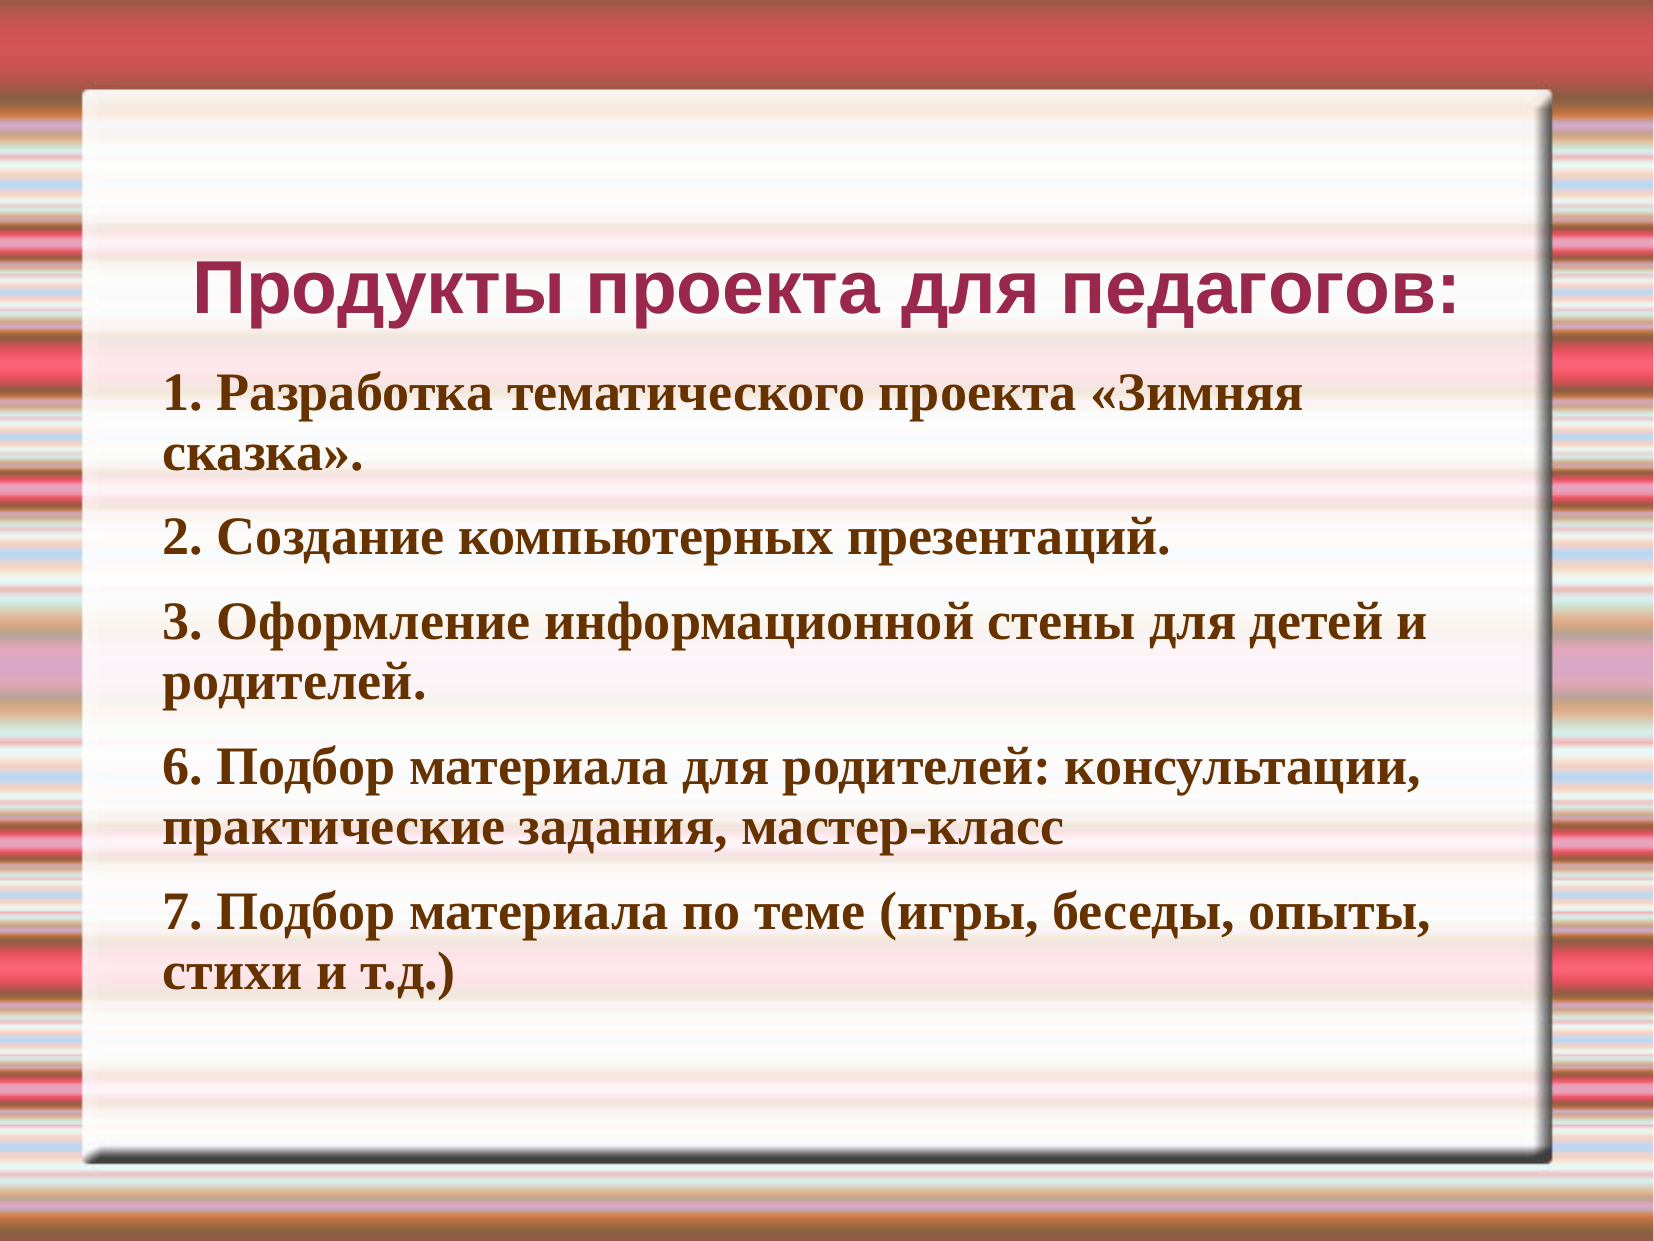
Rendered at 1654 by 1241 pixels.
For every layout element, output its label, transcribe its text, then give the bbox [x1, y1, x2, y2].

text_box 1. Разработка тематического проекта «Зимняя сказка». 2. Создание компьютерных презентаций. 3. Оформление информационной стены для детей и родителей. 6. Подбор материала для родителей: консультации, практические задания, мастер-класс 7. Подбор материала по теме (игры, беседы, опыты, стихи и т.д.) [147, 354, 1536, 1152]
picture [0, 0, 1654, 1241]
subtitle Продукты проекта для педагогов: [121, 114, 1534, 1132]
